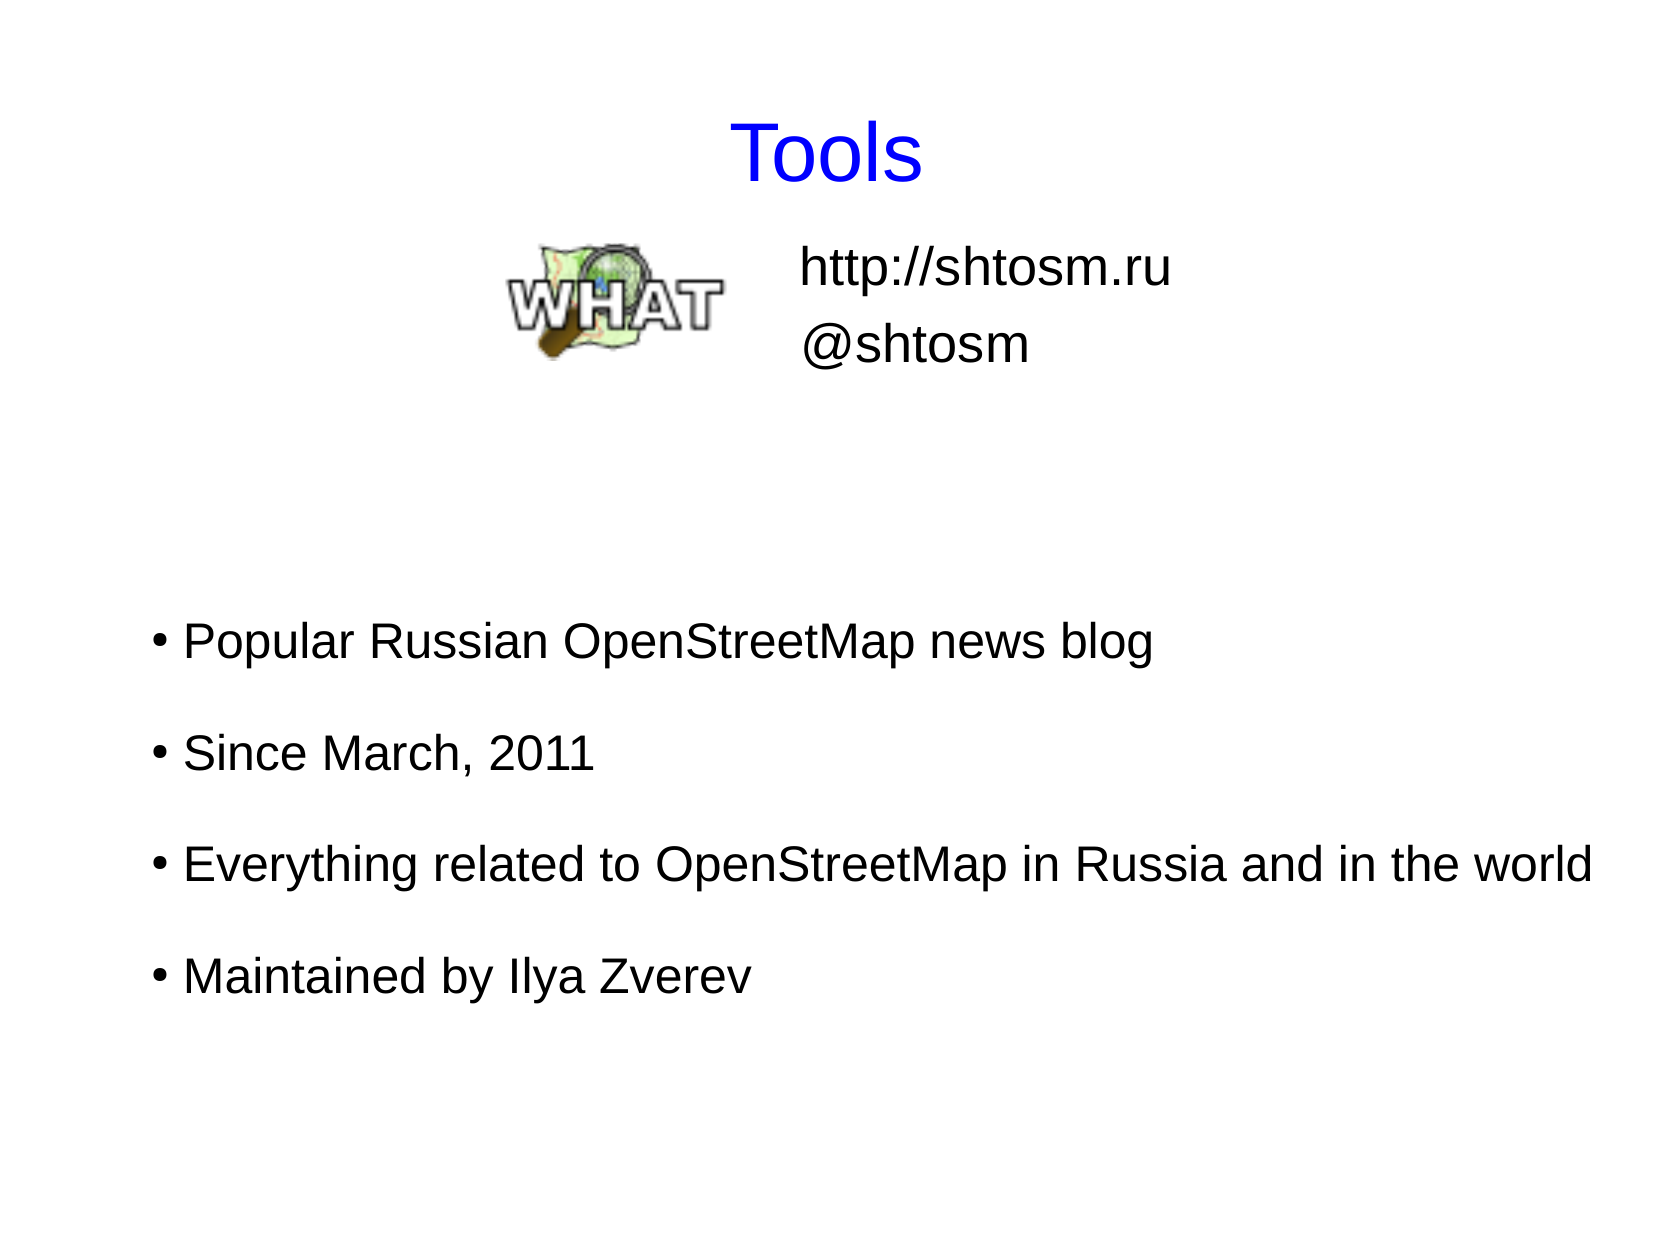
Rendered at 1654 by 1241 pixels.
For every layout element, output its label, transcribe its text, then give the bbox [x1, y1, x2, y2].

title Tools [82, 49, 1571, 257]
text_box Popular Russian OpenStreetMap news blog Since March, 2011 Everything related to OpenStreetMap in Russia and in the world Maintained by Ilya Zverev [150, 613, 1595, 1004]
text_box http://shtosm.ru [799, 236, 1174, 297]
text_box @shtosm [800, 312, 1058, 374]
picture [498, 242, 739, 361]
